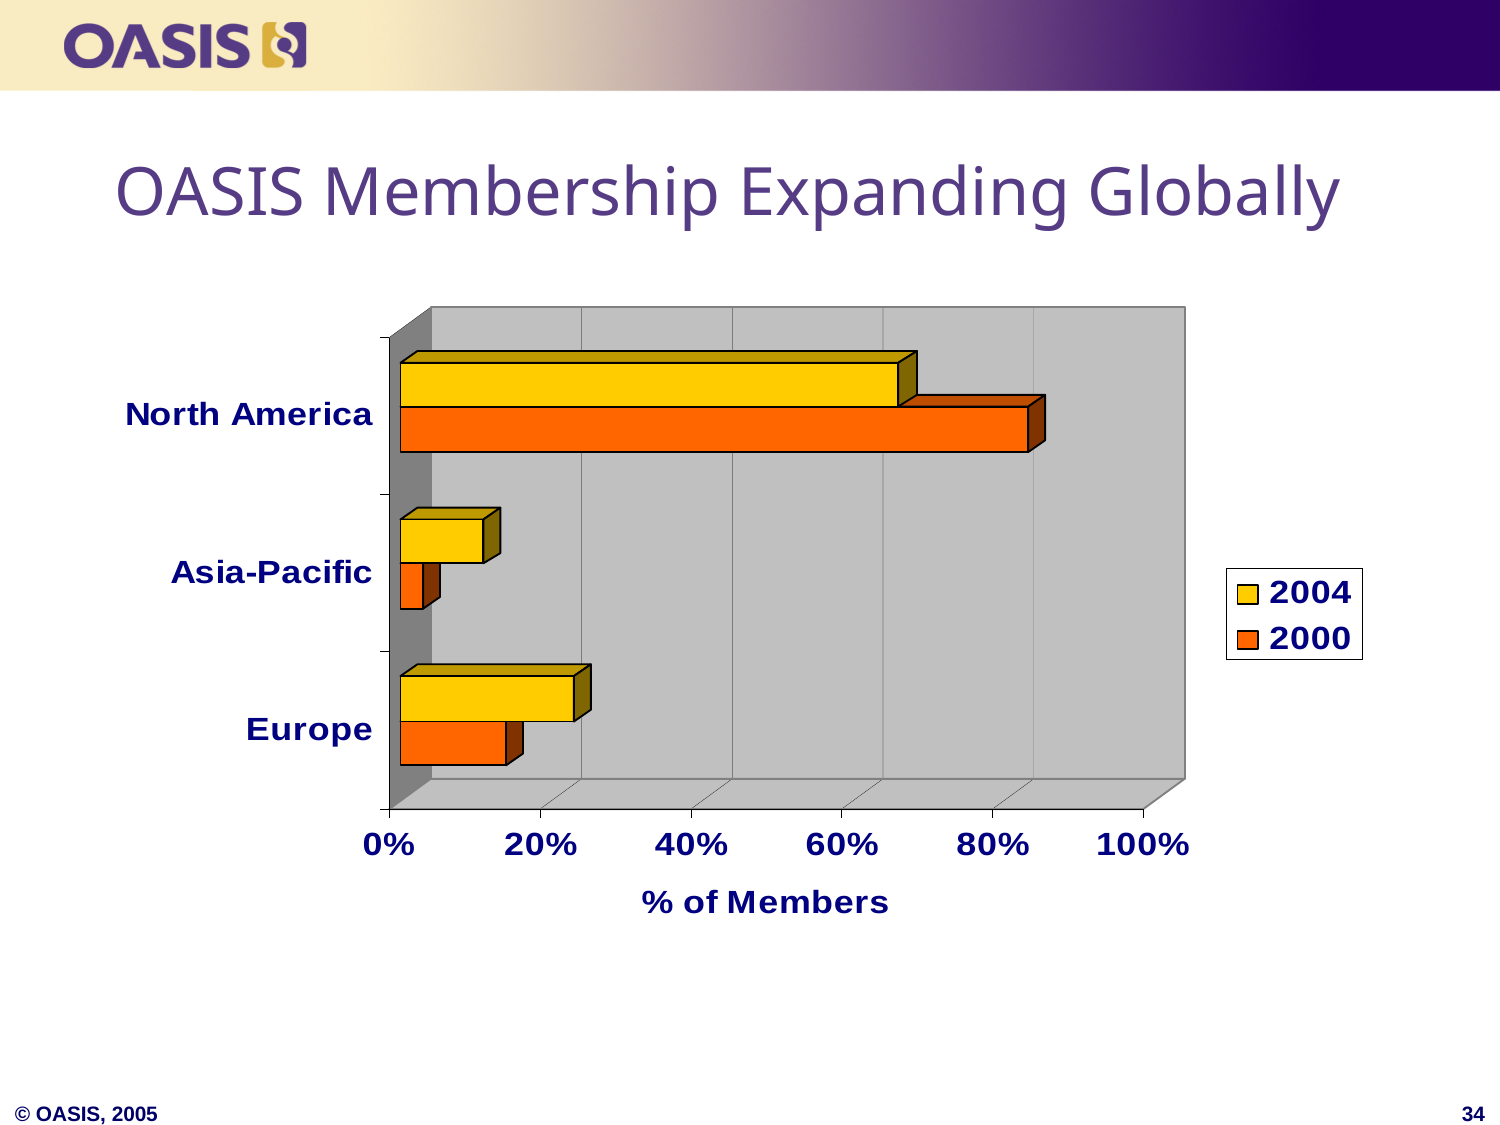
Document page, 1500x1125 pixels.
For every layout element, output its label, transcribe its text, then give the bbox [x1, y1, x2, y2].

picture [0, 0, 1500, 1125]
chart [87, 249, 1381, 980]
title OASIS Membership Expanding Globally [99, 94, 1500, 238]
